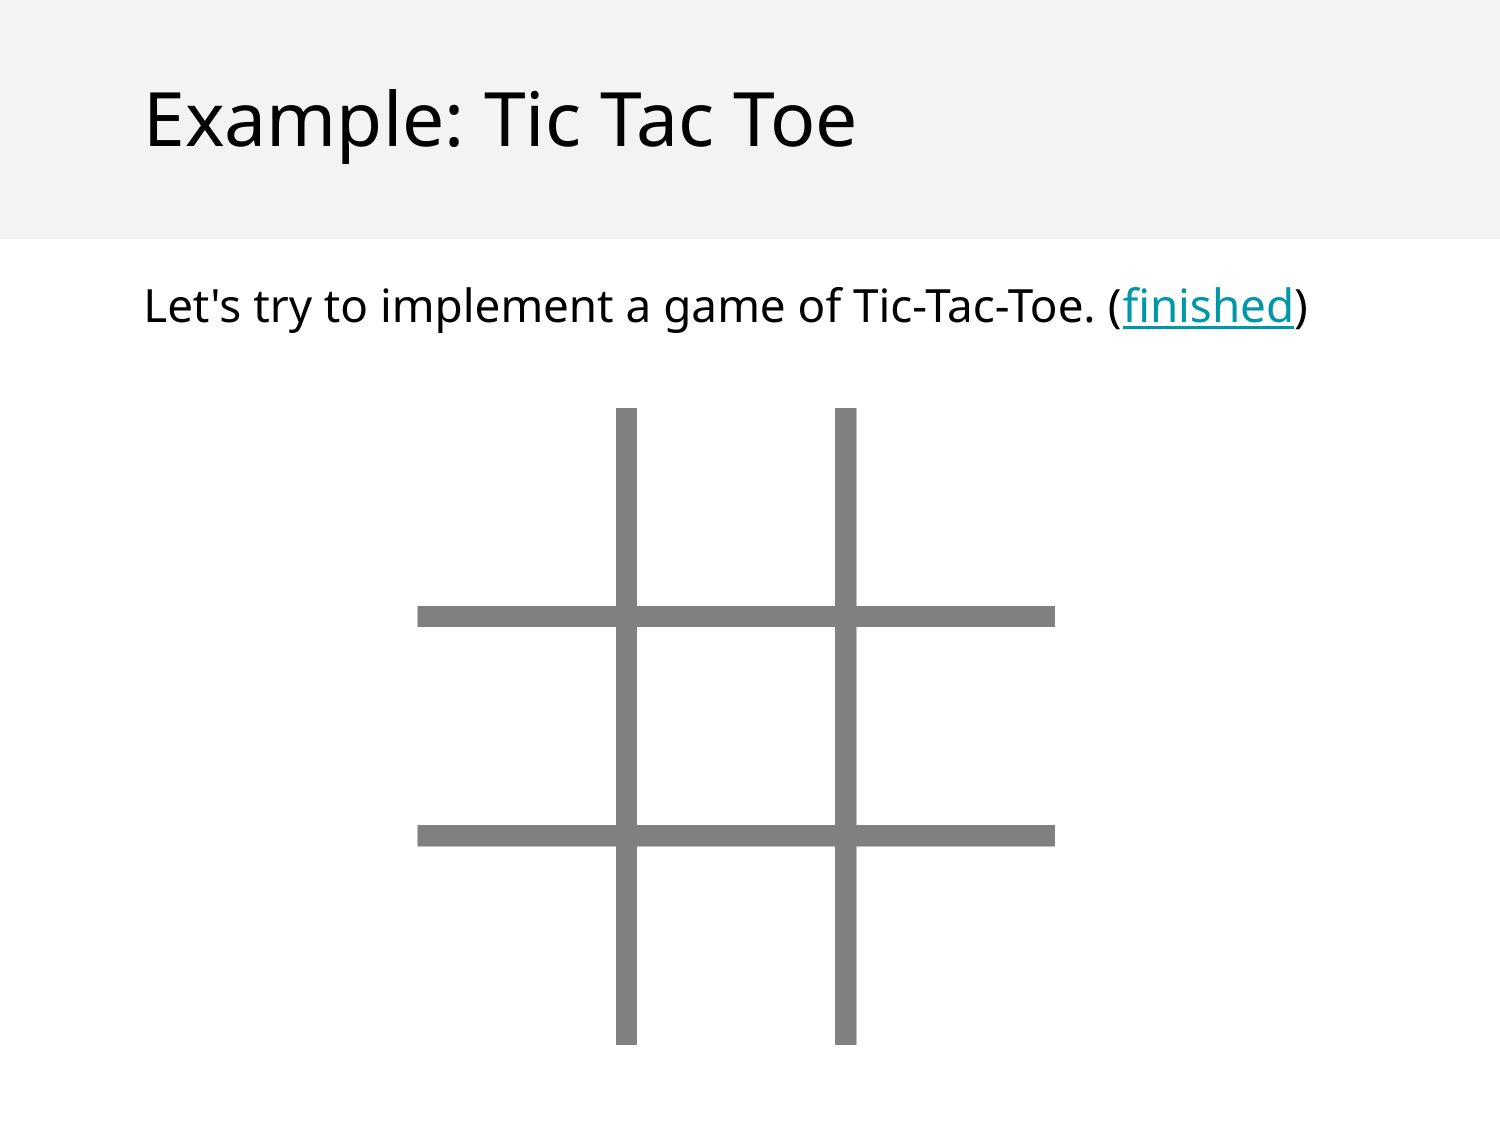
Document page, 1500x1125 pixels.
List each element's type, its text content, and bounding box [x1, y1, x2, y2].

title Example: Tic Tac Toe [128, 56, 1372, 183]
picture [410, 402, 1090, 1084]
text_box Let's try to implement a game of Tic-Tac-Toe. (finished) [128, 261, 1333, 402]
